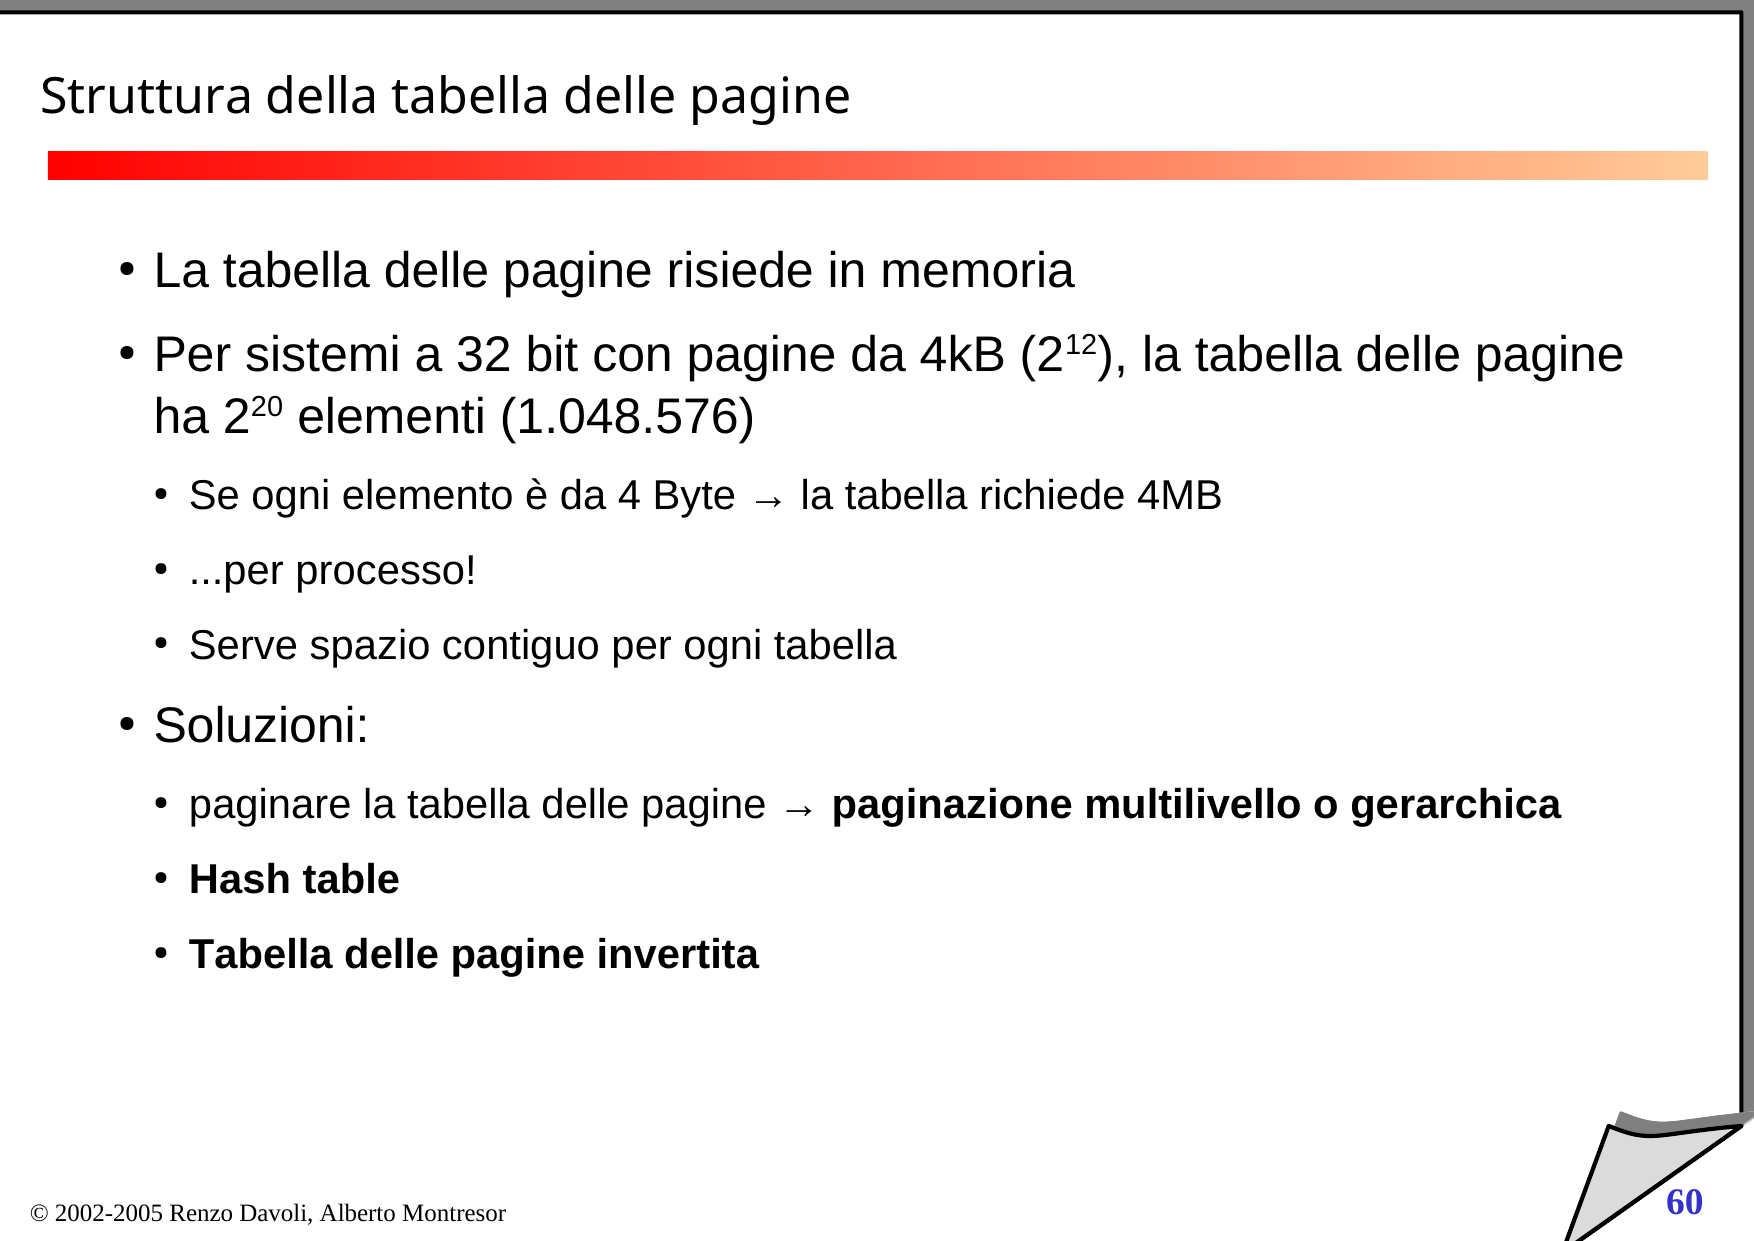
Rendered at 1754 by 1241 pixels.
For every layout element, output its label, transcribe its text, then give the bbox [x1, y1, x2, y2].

text_box La tabella delle pagine risiede in memoria Per sistemi a 32 bit con pagine da 4kB (212), la tabella delle pagine ha 220 elementi (1.048.576) Se ogni elemento è da 4 Byte → la tabella richiede 4MB ...per processo! Serve spazio contiguo per ogni tabella Soluzioni: paginare la tabella delle pagine → paginazione multilivello o gerarchica Hash table Tabella delle pagine invertita [118, 236, 1654, 1107]
text_box MMU [750, 152, 754, 179]
title Struttura della tabella delle pagine [40, 49, 1714, 144]
